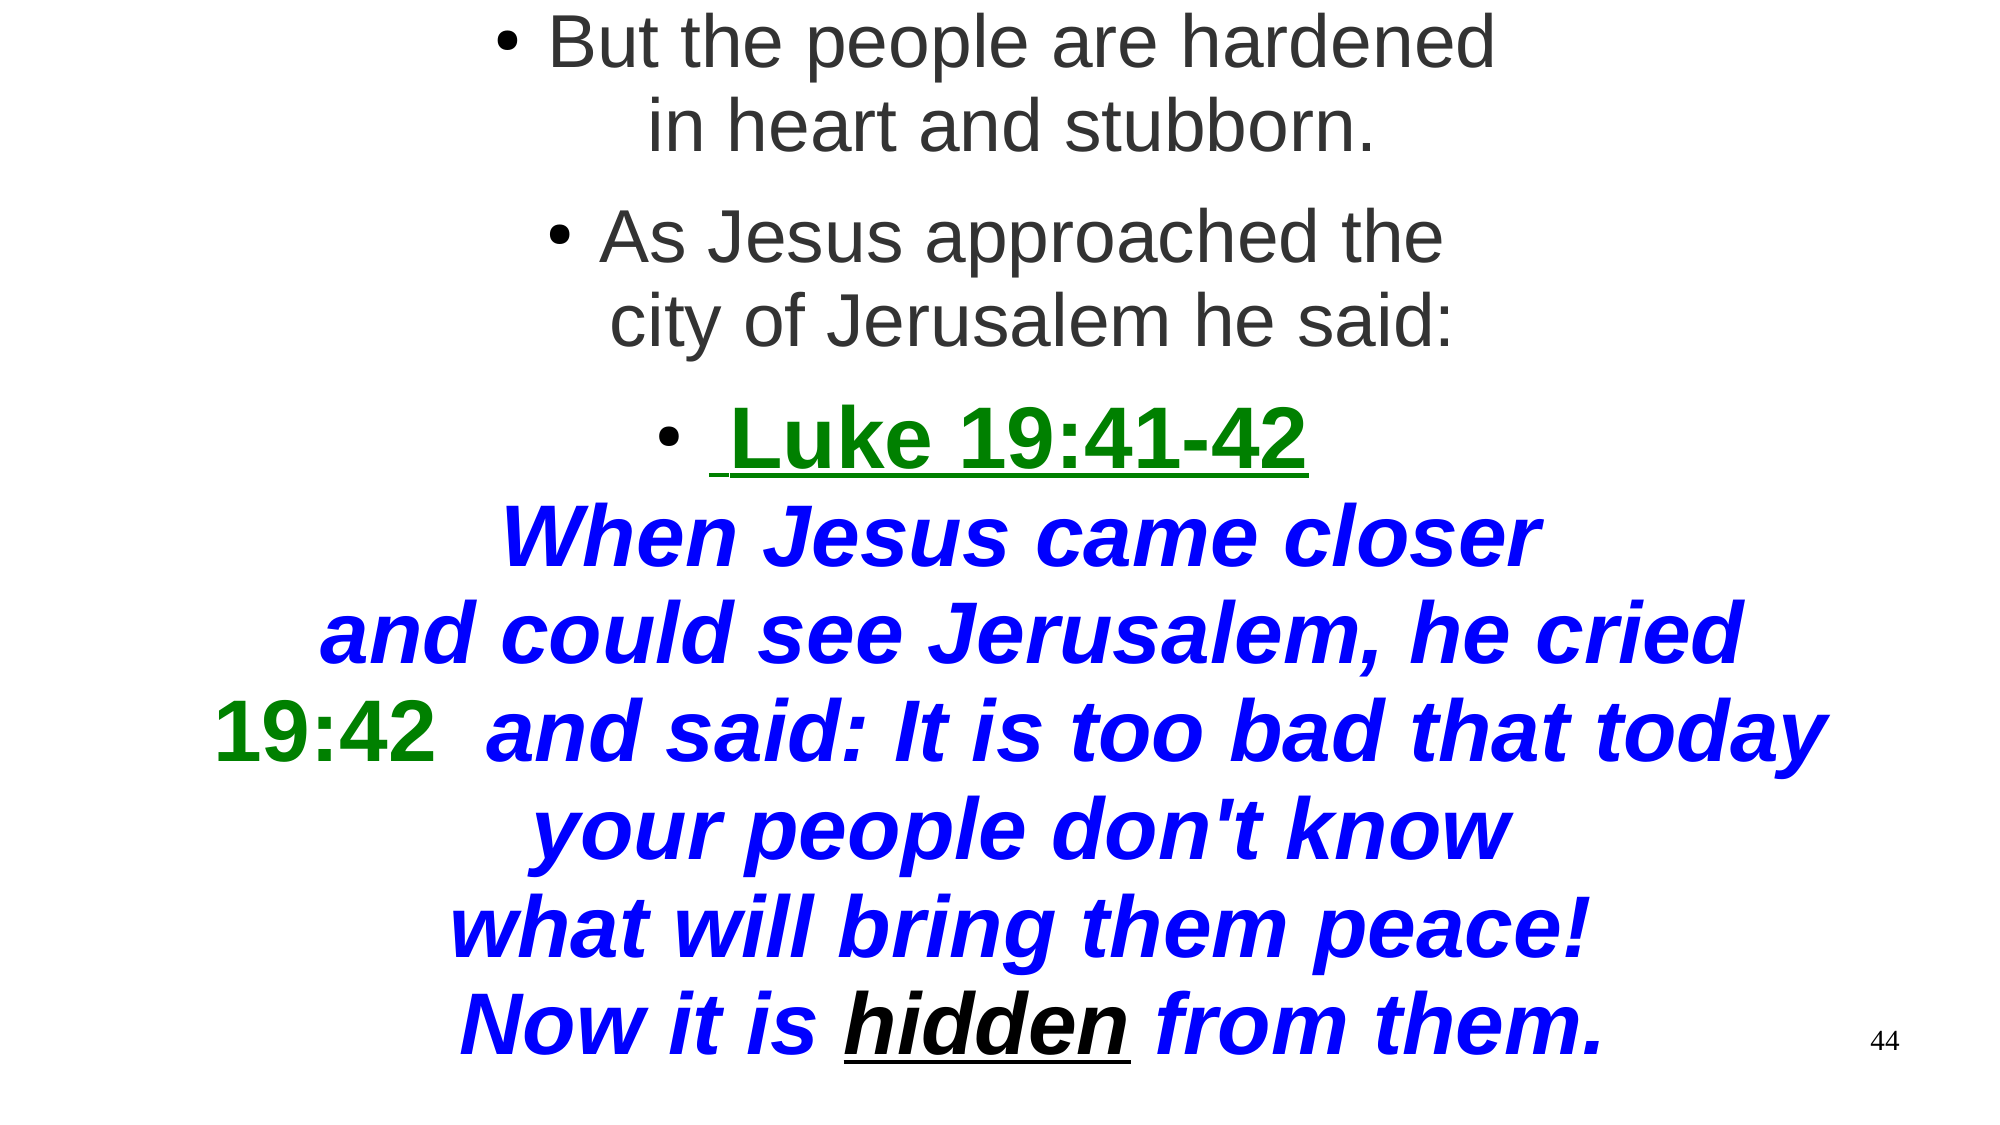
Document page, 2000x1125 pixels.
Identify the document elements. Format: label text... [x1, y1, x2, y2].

list But the people are hardened in heart and stubborn. As Jesus approached the city of Jerusalem he said: Luke 19:41-42 When Jesus came closer and could see Jerusalem, he cried 19:42 and said: It is too bad that today your people don't know what will bring them peace! Now it is hidden from them. [0, 0, 1996, 1123]
